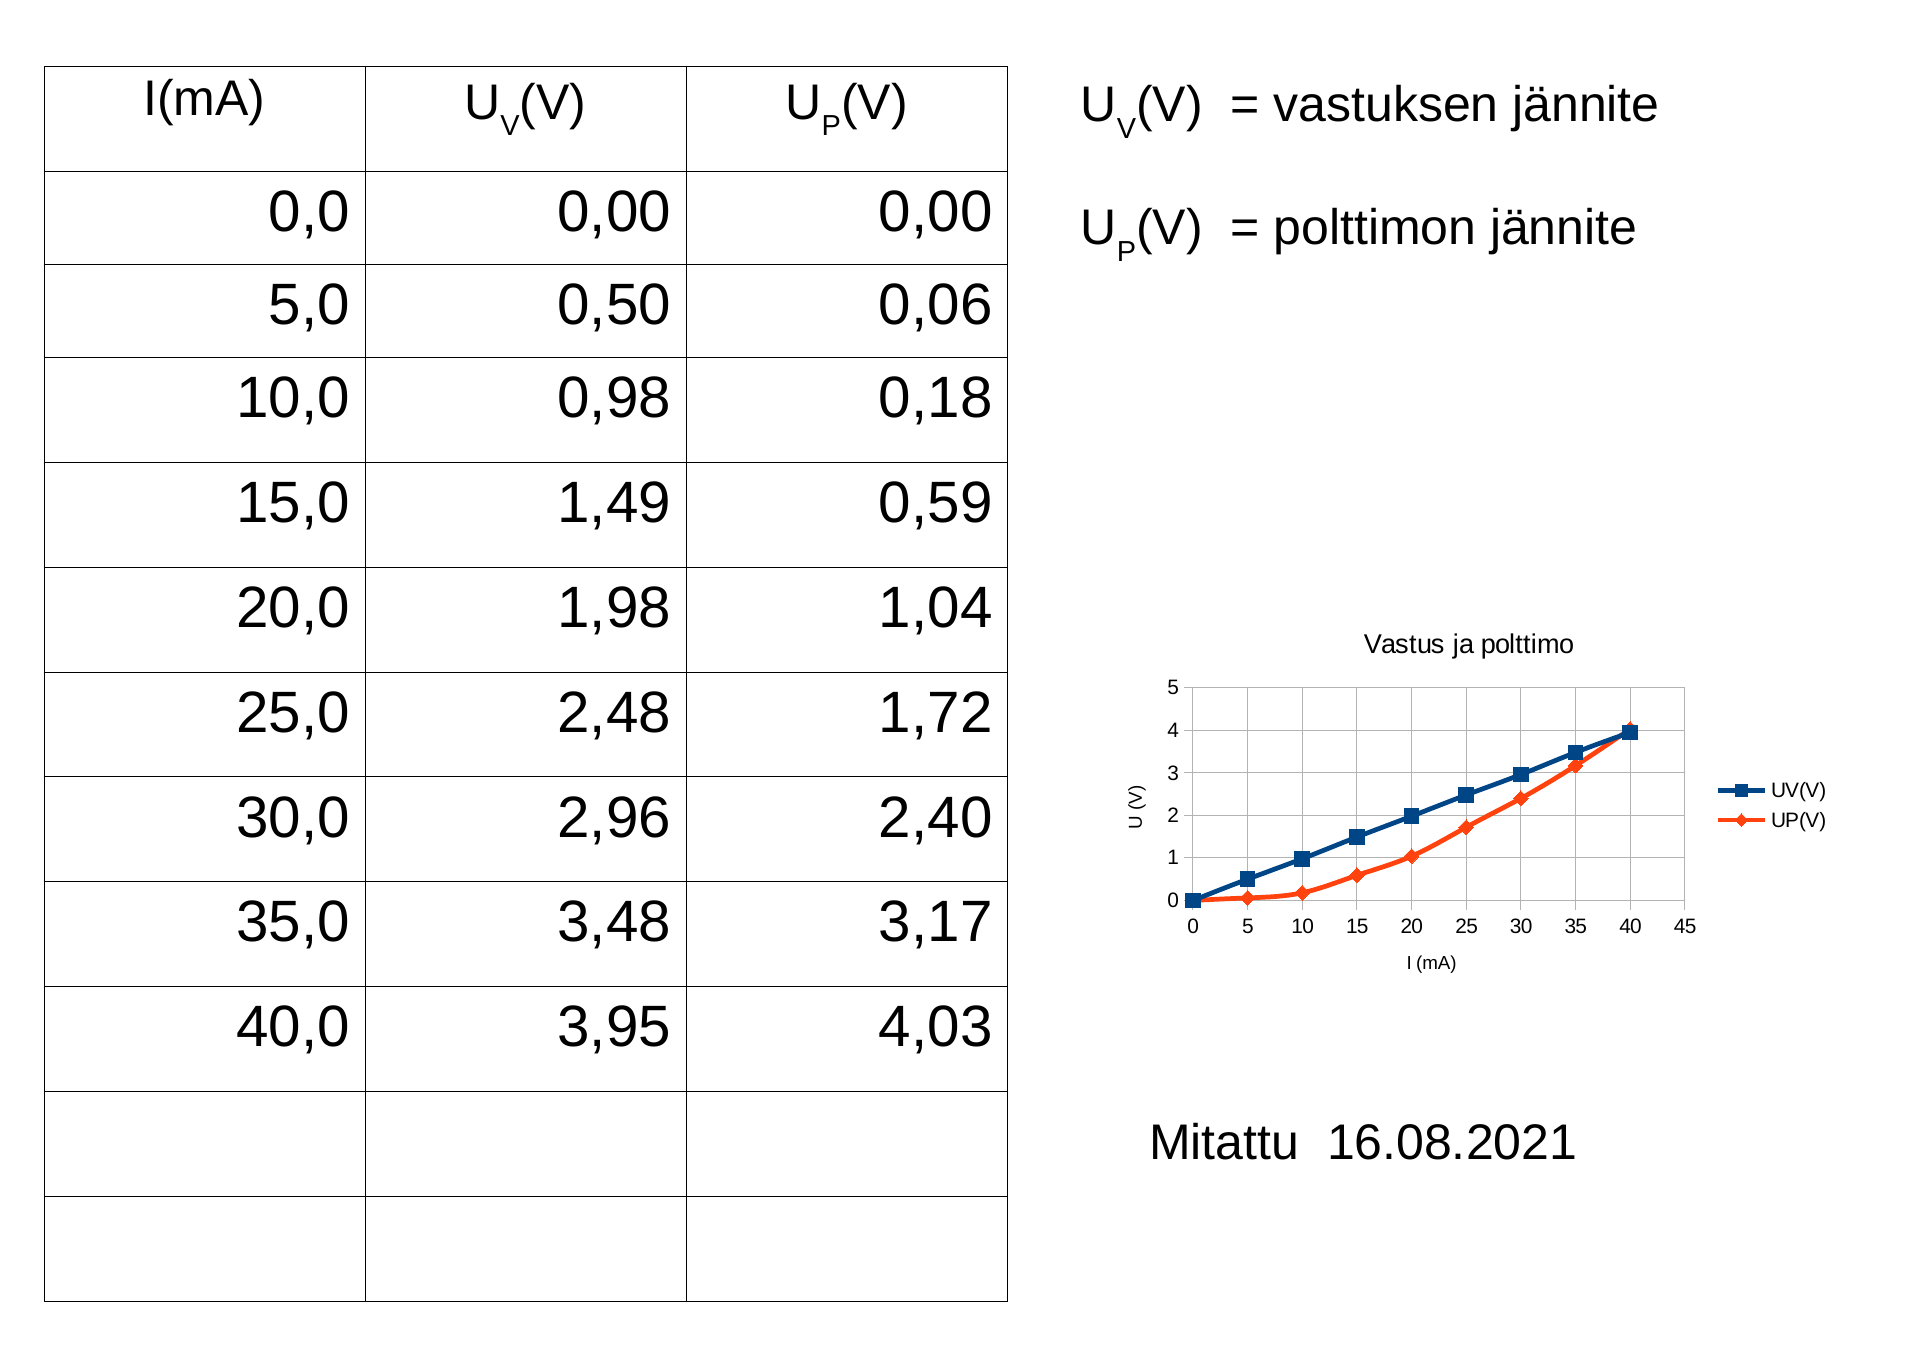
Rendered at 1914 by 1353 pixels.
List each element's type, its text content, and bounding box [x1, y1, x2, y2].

table_cell 0,0 [45, 172, 365, 264]
table_cell [366, 1197, 686, 1301]
table_cell 0,00 [366, 172, 686, 264]
table_cell 3,17 [687, 882, 1007, 986]
table_cell [45, 1092, 365, 1196]
table_cell 35,0 [45, 882, 365, 986]
text_box Mitattu 16.08.2021 [1134, 1107, 1665, 1216]
table_cell 0,18 [687, 358, 1007, 462]
table_cell 2,40 [687, 777, 1007, 881]
table_cell 4,03 [687, 987, 1007, 1091]
table_cell [687, 1092, 1007, 1196]
table_cell 1,98 [366, 568, 686, 672]
table_cell 0,06 [687, 265, 1007, 357]
table_header UV(V) [366, 67, 686, 171]
table_cell 20,0 [45, 568, 365, 672]
table_cell 1,49 [366, 463, 686, 567]
table_cell 15,0 [45, 463, 365, 567]
table_cell 2,48 [366, 673, 686, 776]
table_cell 5,0 [45, 265, 365, 357]
table_cell 25,0 [45, 673, 365, 776]
table_cell 30,0 [45, 777, 365, 881]
table_cell 2,96 [366, 777, 686, 881]
table_header UP(V) [687, 67, 1007, 171]
table_cell [366, 1092, 686, 1196]
table_cell 0,00 [687, 172, 1007, 264]
table_cell 3,48 [366, 882, 686, 986]
table_cell 1,72 [687, 673, 1007, 776]
table_cell [687, 1197, 1007, 1301]
table_cell 3,95 [366, 987, 686, 1091]
table_header I(mA) [45, 67, 365, 171]
text_box UV(V) = vastuksen jännite UP(V) = polttimon jännite [1066, 64, 1777, 374]
table_cell 0,59 [687, 463, 1007, 567]
table_cell 10,0 [45, 358, 365, 462]
table_cell 0,50 [366, 265, 686, 357]
table_cell 0,98 [366, 358, 686, 462]
table_cell 1,04 [687, 568, 1007, 672]
table_cell 40,0 [45, 987, 365, 1091]
table_cell [45, 1197, 365, 1301]
chart [1092, 606, 1846, 1005]
